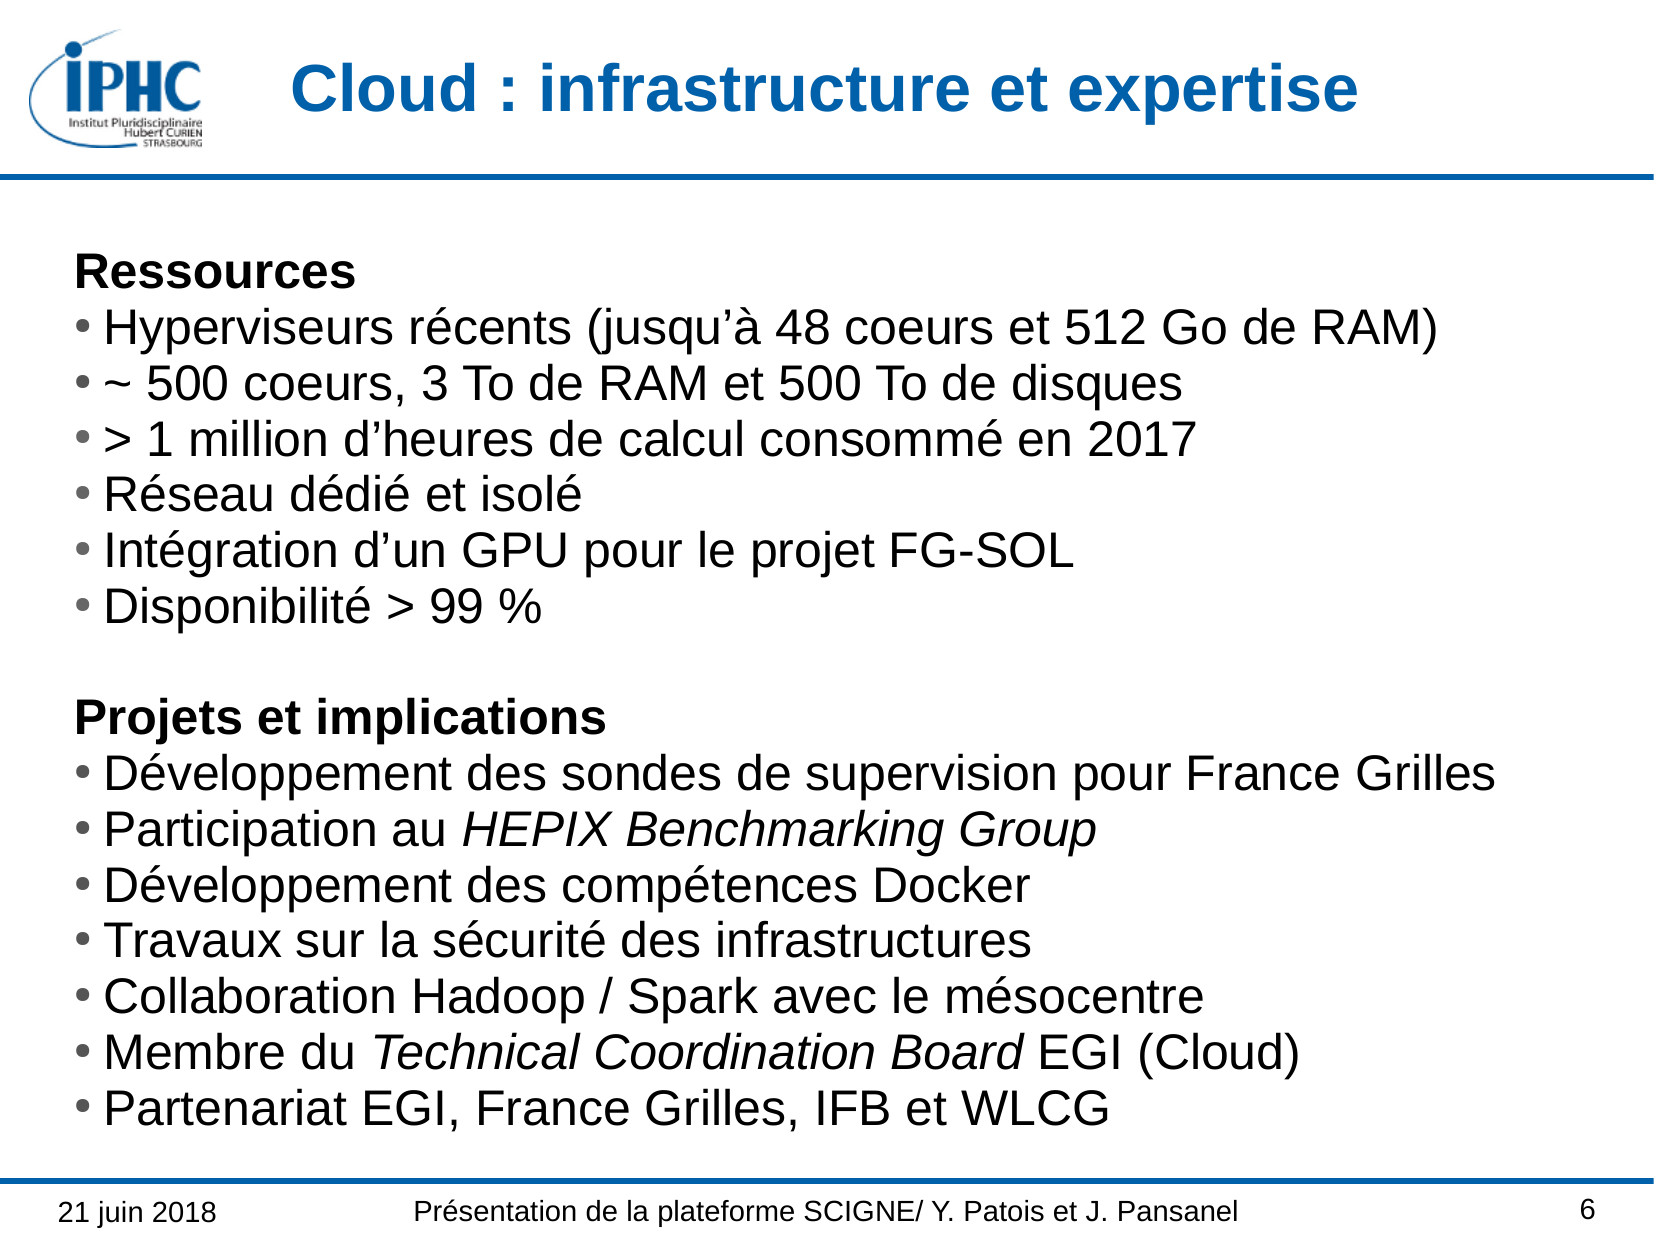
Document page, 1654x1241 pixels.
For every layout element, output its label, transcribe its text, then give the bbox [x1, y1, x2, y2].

text_box Ressources Hyperviseurs récents (jusqu’à 48 coeurs et 512 Go de RAM) ~ 500 coeurs, 3 To de RAM et 500 To de disques > 1 million d’heures de calcul consommé en 2017 Réseau dédié et isolé Intégration d’un GPU pour le projet FG-SOL Disponibilité > 99 % Projets et implications Développement des sondes de supervision pour France Grilles Participation au HEPIX Benchmarking Group Développement des compétences Docker Travaux sur la sécurité des infrastructures Collaboration Hadoop / Spark avec le mésocentre Membre du Technical Coordination Board EGI (Cloud) Partenariat EGI, France Grilles, IFB et WLCG [59, 236, 1595, 1199]
picture [29, 29, 202, 148]
text_box Cloud : infrastructure et expertise [275, 43, 1379, 134]
